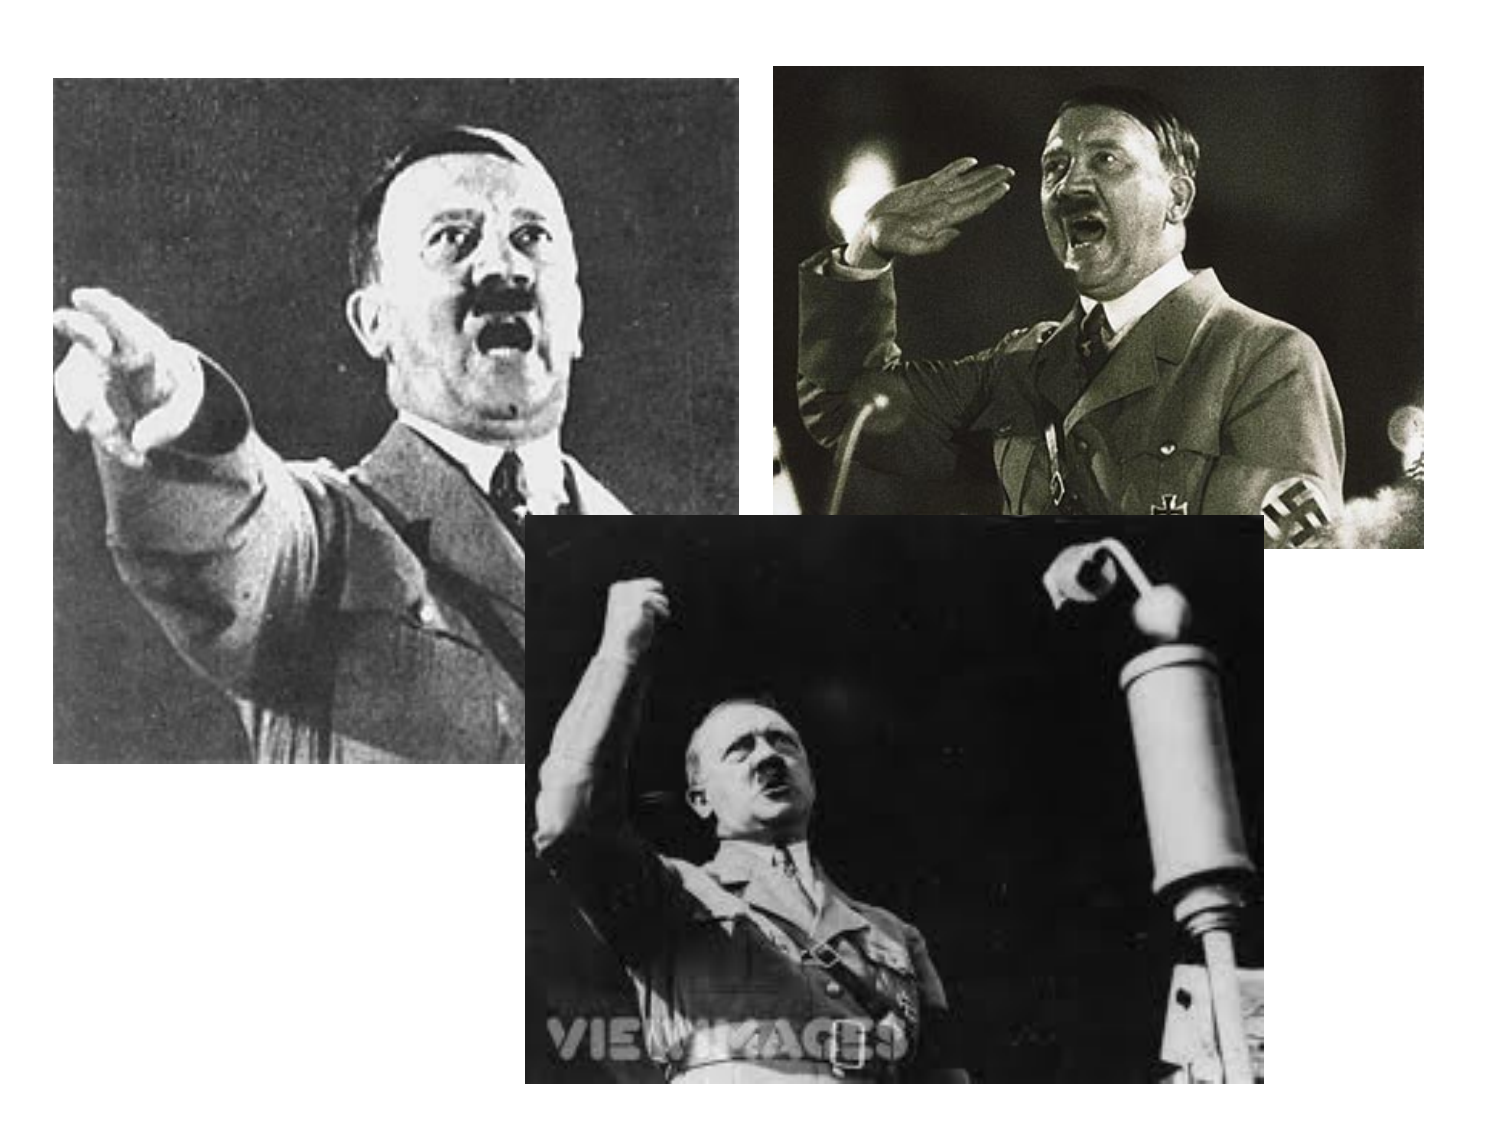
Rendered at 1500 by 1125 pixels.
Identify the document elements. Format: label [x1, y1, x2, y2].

picture [53, 66, 1424, 1084]
